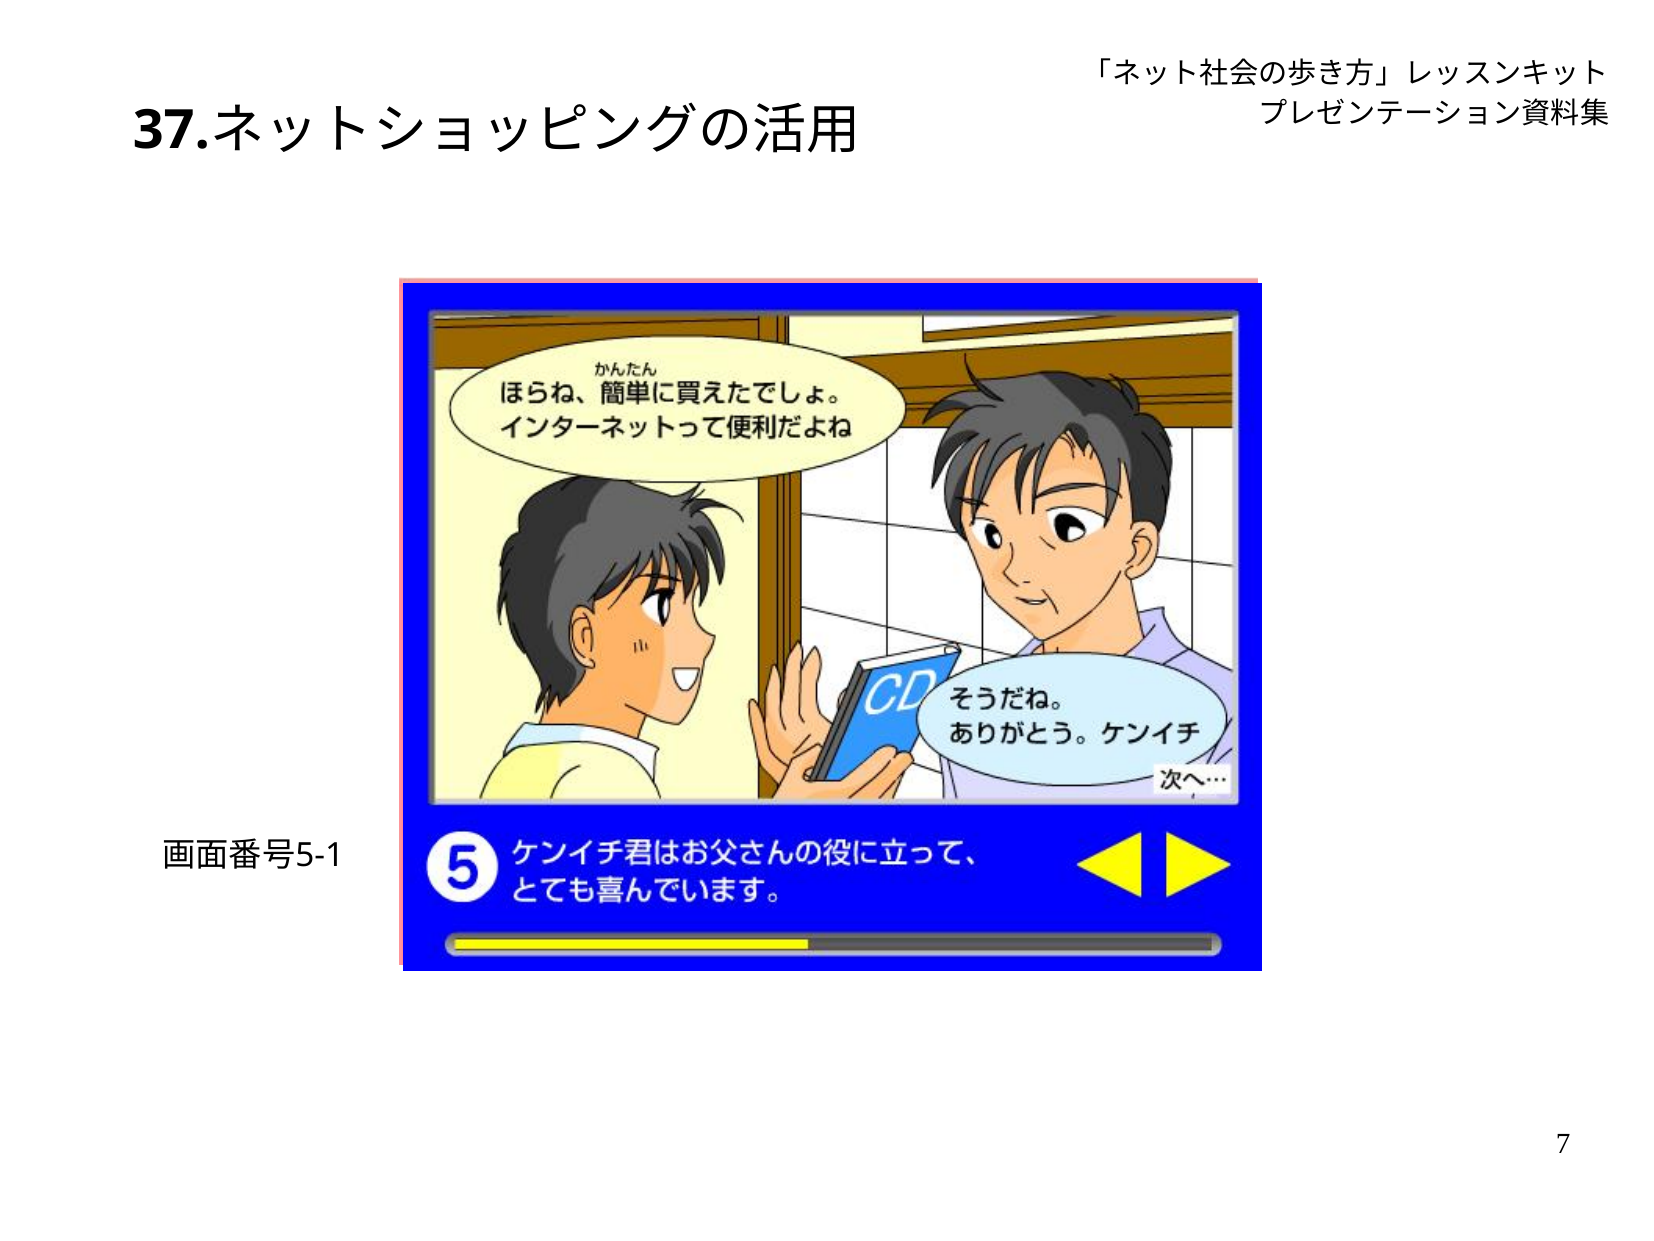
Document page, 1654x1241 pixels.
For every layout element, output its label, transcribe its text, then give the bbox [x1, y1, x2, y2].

picture [399, 277, 1262, 971]
text_box 画面番号5-1 [147, 826, 384, 882]
text_box 37.ネットショッピングの活用 [118, 88, 1241, 169]
text_box 「ネット社会の歩き方」レッスンキット プレゼンテーション資料集 [1062, 44, 1625, 139]
